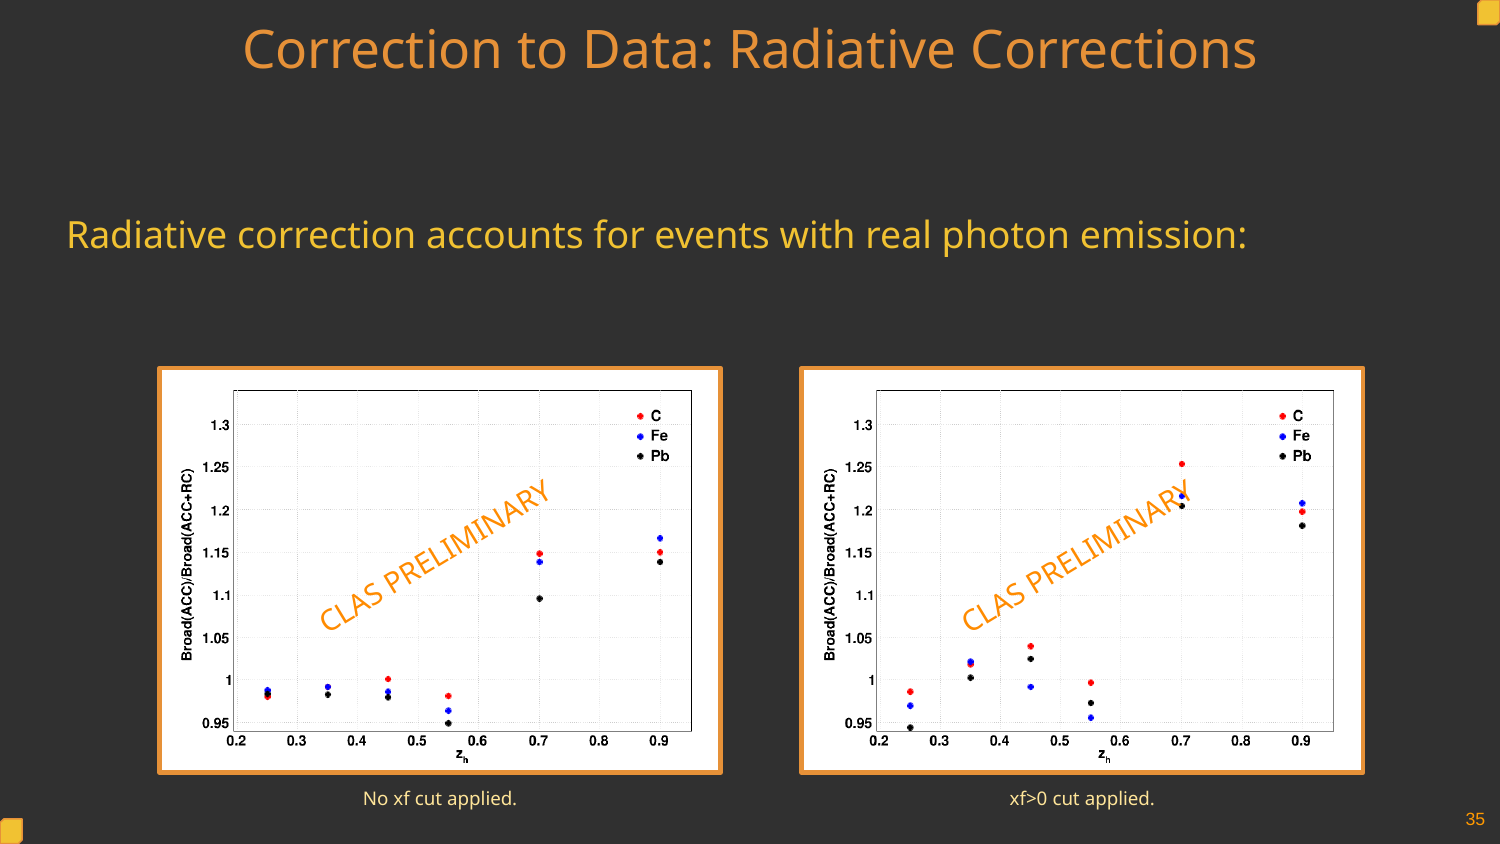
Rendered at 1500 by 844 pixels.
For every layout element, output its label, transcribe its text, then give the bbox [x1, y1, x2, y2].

picture [804, 370, 1361, 771]
text_box Radiative correction accounts for events with real photon emission: [51, 188, 1449, 750]
slide_number <number> [1437, 792, 1500, 844]
text_box No xf cut applied. [223, 771, 657, 825]
text_box CLAS PRELIMINARY [169, 380, 711, 750]
text_box xf>0 cut applied. [865, 771, 1299, 825]
text_box CLAS PRELIMINARY [811, 380, 1353, 750]
picture [161, 370, 719, 771]
title Correction to Data: Radiative Corrections [51, 0, 1449, 94]
